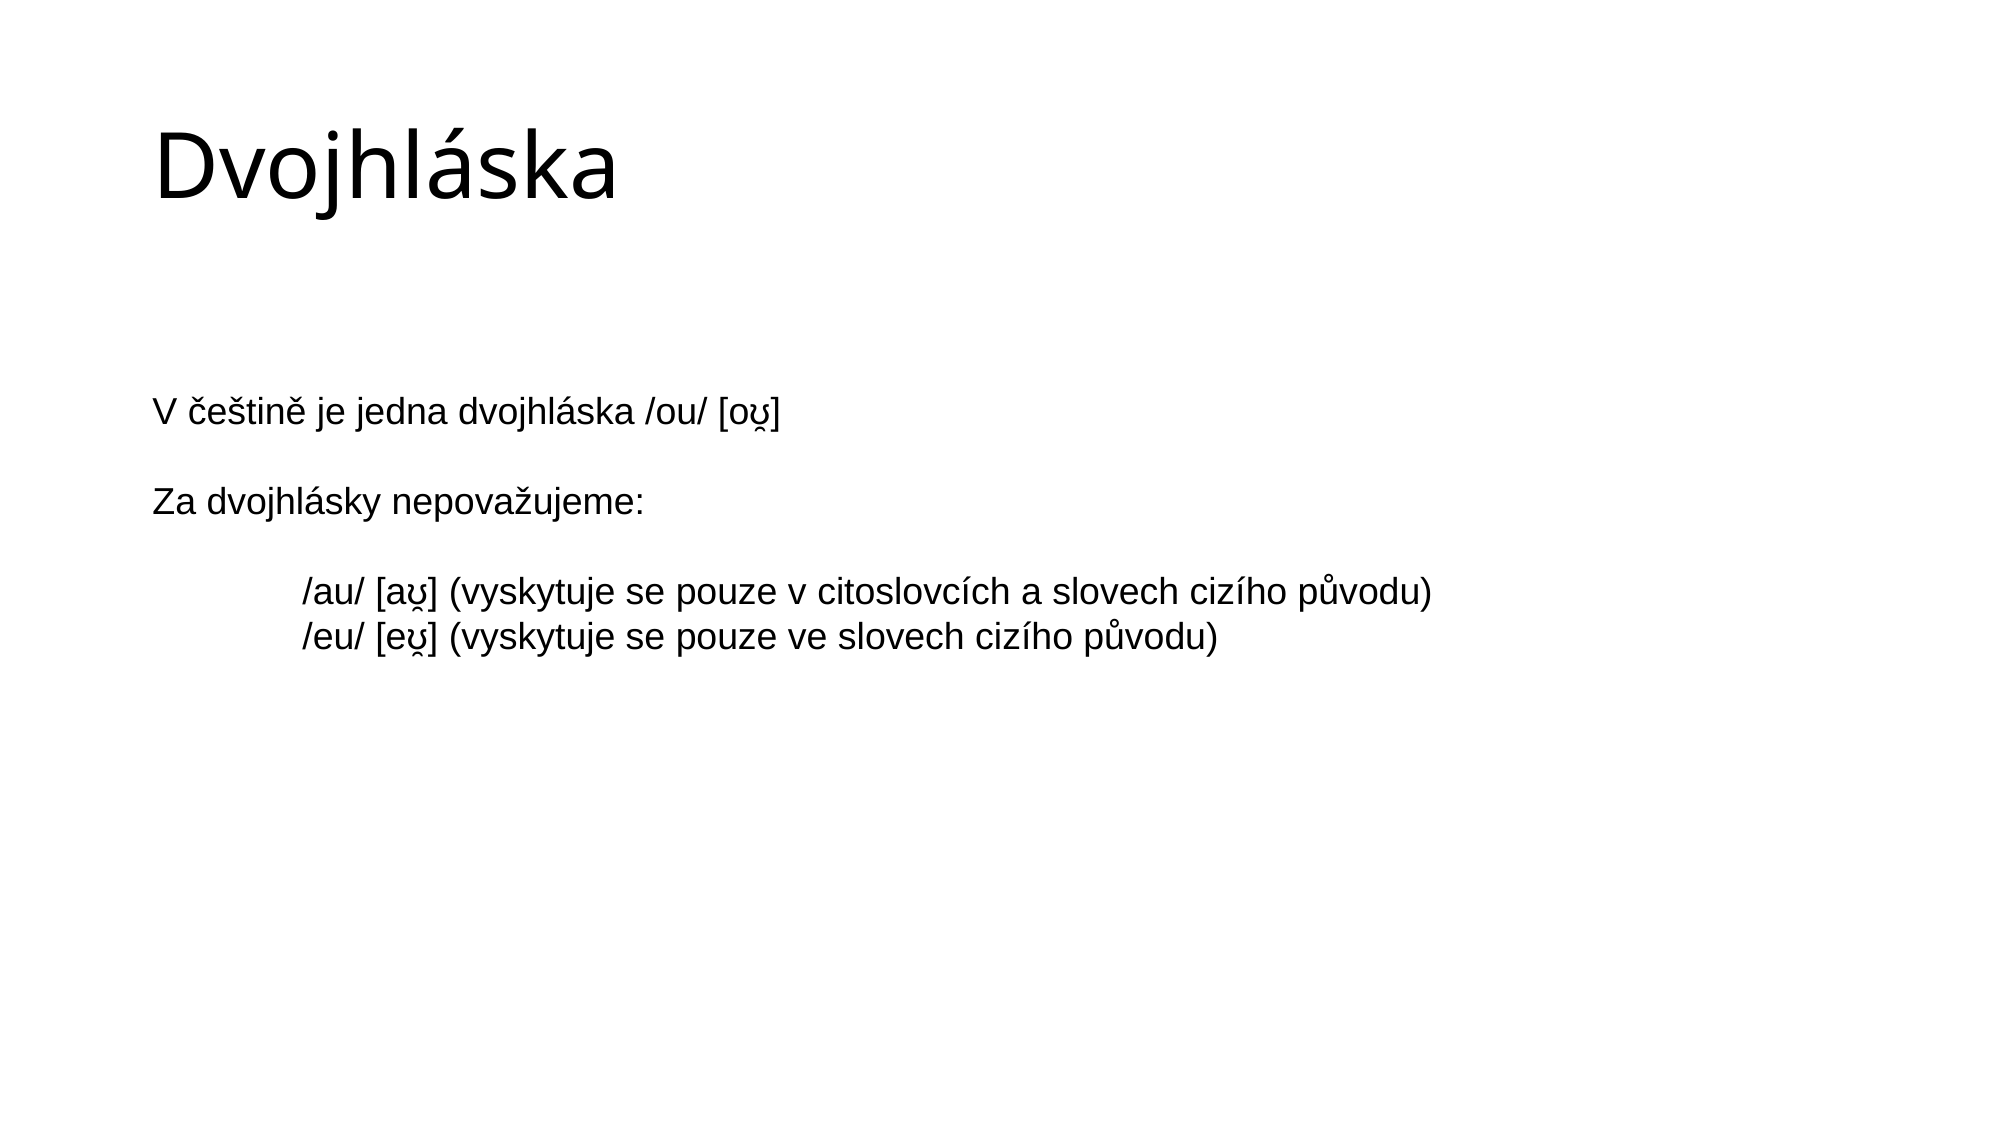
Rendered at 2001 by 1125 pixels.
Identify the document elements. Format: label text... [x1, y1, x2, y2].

title Dvojhláska [137, 59, 1863, 278]
list V češtině je jedna dvojhláska /ou/ [oʊ̯] Za dvojhlásky nepovažujeme: /au/ [aʊ̯] (vyskytuje se pouze v citoslovcích a slovech cizího původu) /eu/ [eʊ̯] (vyskytuje se pouze ve slovech cizího původu) [137, 377, 1520, 711]
